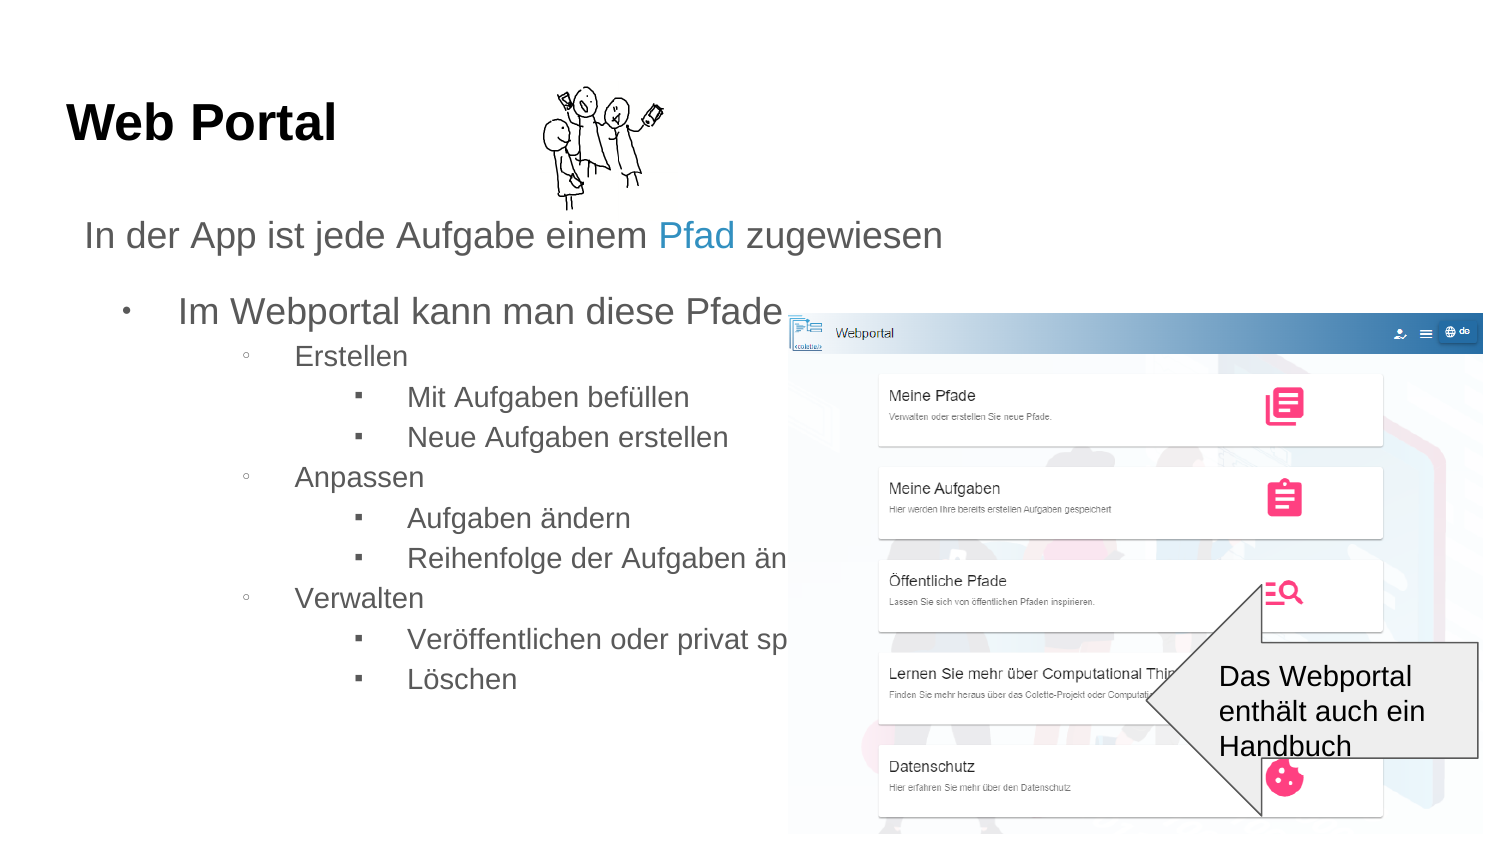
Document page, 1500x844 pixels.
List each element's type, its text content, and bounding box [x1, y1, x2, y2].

list In der App ist jede Aufgabe einem Pfad zugewiesen Im Webportal kann man diese Pfade Erstellen Mit Aufgaben befüllen Neue Aufgaben erstellen Anpassen Aufgaben ändern Reihenfolge der Aufgaben ändern Verwalten Veröffentlichen oder privat speichern Löschen [69, 189, 1449, 750]
picture [540, 167, 678, 189]
title Web Portal [51, 72, 1449, 167]
text_box Das Webportal enthält auch ein Handbuch [1146, 584, 1478, 816]
picture [788, 313, 1483, 834]
